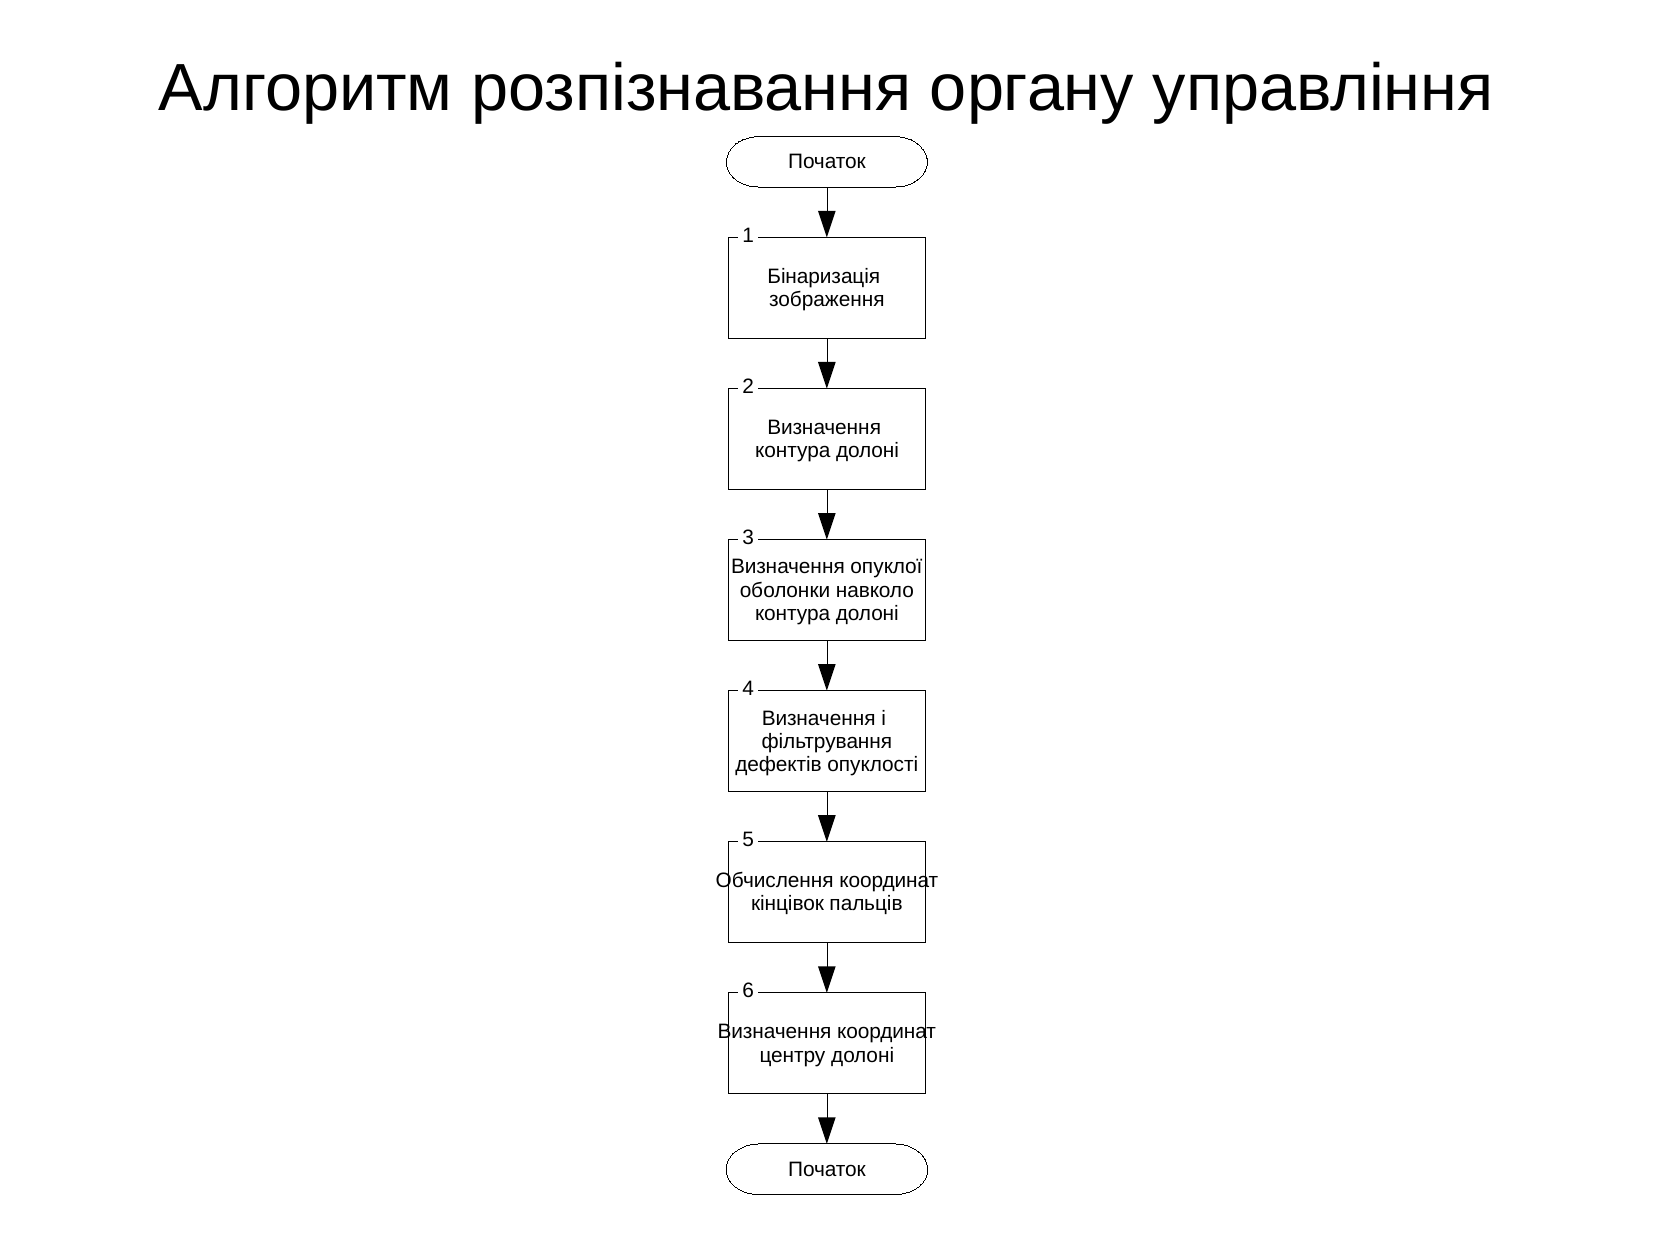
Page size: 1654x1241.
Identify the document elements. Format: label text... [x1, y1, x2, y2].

text_box Початок [726, 136, 928, 188]
title Алгоритм розпізнавання органу управління [82, 49, 1571, 257]
text_box 1 [738, 222, 758, 248]
text_box 2 [738, 373, 758, 400]
text_box 5 [738, 826, 758, 853]
text_box Бінаризація зображення [728, 237, 926, 339]
text_box 6 [738, 977, 758, 1004]
text_box Визначення і фільтрування дефектів опуклості [728, 690, 926, 792]
text_box Визначення опуклої оболонки навколо контура долоні [728, 539, 926, 641]
text_box 3 [738, 524, 758, 551]
text_box Визначення контура долоні [728, 388, 926, 490]
text_box 4 [738, 675, 758, 702]
text_box Початок [726, 1143, 928, 1195]
text_box Обчислення координат кінцівок пальців [728, 841, 926, 943]
text_box Визначення координат центру долоні [728, 992, 926, 1094]
